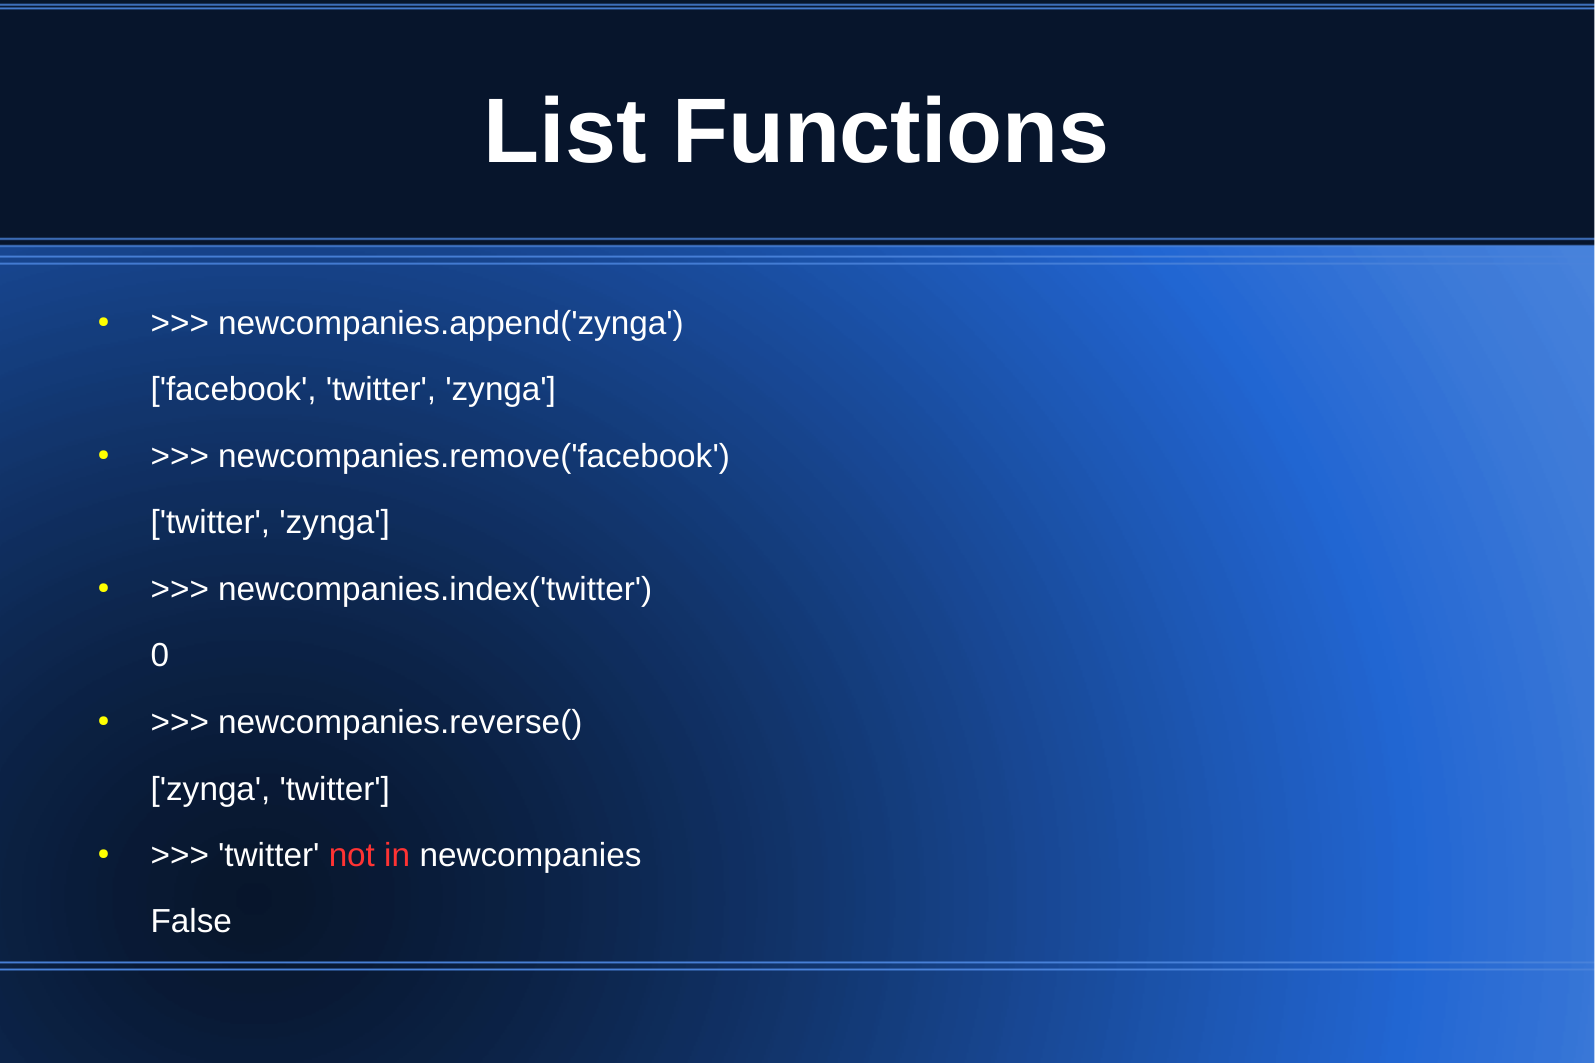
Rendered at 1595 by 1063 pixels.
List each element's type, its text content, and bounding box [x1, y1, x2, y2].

picture [0, 0, 1595, 1063]
title List Functions [79, 49, 1515, 213]
list >>> newcompanies.append('zynga') ['facebook', 'twitter', 'zynga'] >>> newcompanies.remove('facebook') ['twitter', 'zynga'] >>> newcompanies.index('twitter') 0 >>> newcompanies.reverse() ['zynga', 'twitter'] >>> 'twitter' not in newcompanies False [79, 304, 1515, 943]
